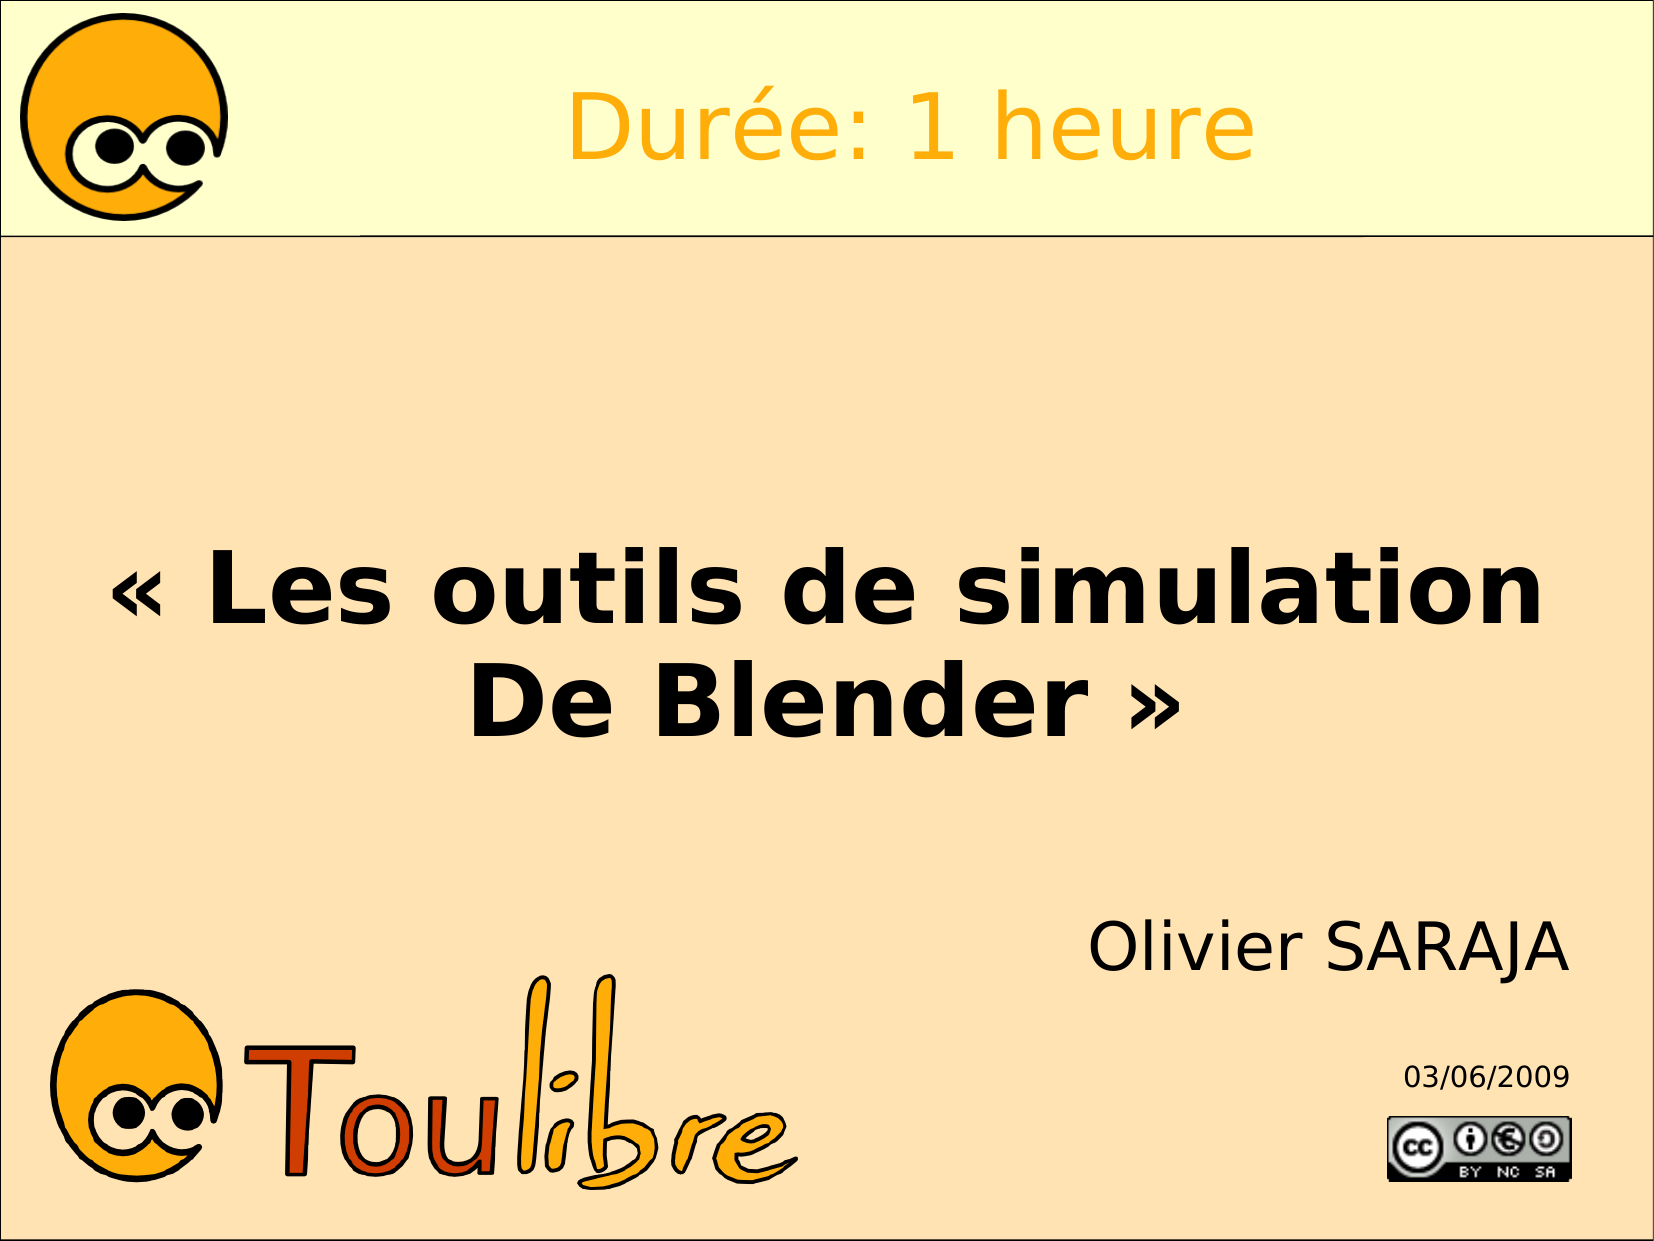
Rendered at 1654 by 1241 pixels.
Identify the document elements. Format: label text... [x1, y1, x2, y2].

subtitle « Les outils de simulation De Blender » Olivier SARAJA 03/06/2009 [82, 290, 1571, 1109]
picture [20, 13, 228, 221]
title Durée: 1 heure [252, 21, 1571, 235]
picture [1387, 1116, 1572, 1182]
picture [50, 974, 798, 1190]
